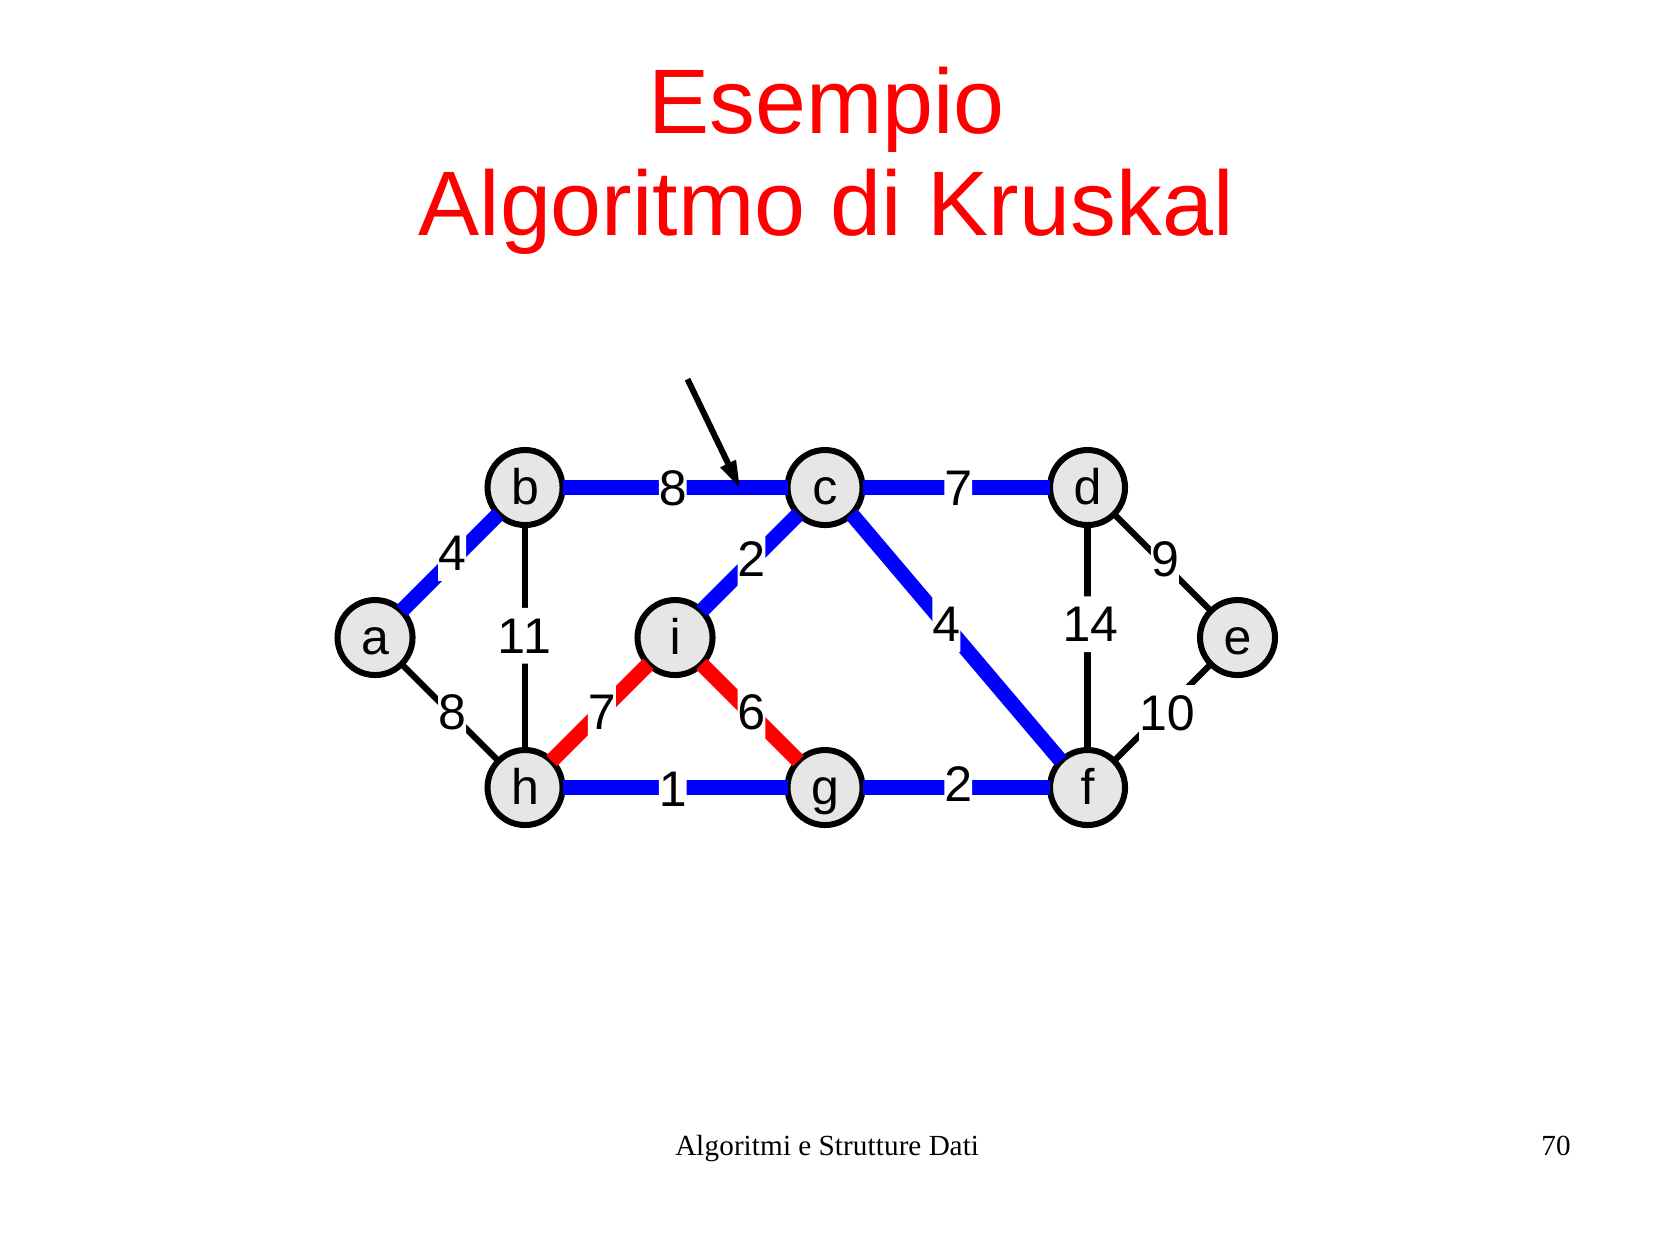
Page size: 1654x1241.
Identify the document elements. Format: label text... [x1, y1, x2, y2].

text_box 7 [587, 684, 616, 741]
text_box a [337, 600, 413, 676]
text_box 8 [438, 684, 467, 741]
text_box f [1050, 750, 1126, 826]
text_box 2 [737, 531, 766, 588]
text_box d [1050, 450, 1126, 525]
text_box 11 [497, 607, 557, 664]
text_box 4 [932, 596, 961, 653]
text_box 1 [658, 761, 687, 818]
text_box 10 [1139, 685, 1195, 741]
text_box 14 [1062, 596, 1119, 653]
title Esempio Algoritmo di Kruskal [82, 49, 1571, 257]
text_box b [487, 450, 563, 525]
text_box 8 [658, 460, 687, 516]
text_box 6 [737, 684, 766, 741]
text_box g [788, 750, 863, 826]
text_box i [637, 600, 713, 676]
text_box c [788, 450, 863, 526]
text_box 4 [438, 525, 467, 581]
text_box e [1200, 600, 1276, 676]
text_box 7 [944, 460, 973, 517]
text_box 9 [1150, 531, 1179, 588]
text_box h [487, 750, 563, 826]
text_box 2 [944, 756, 973, 812]
